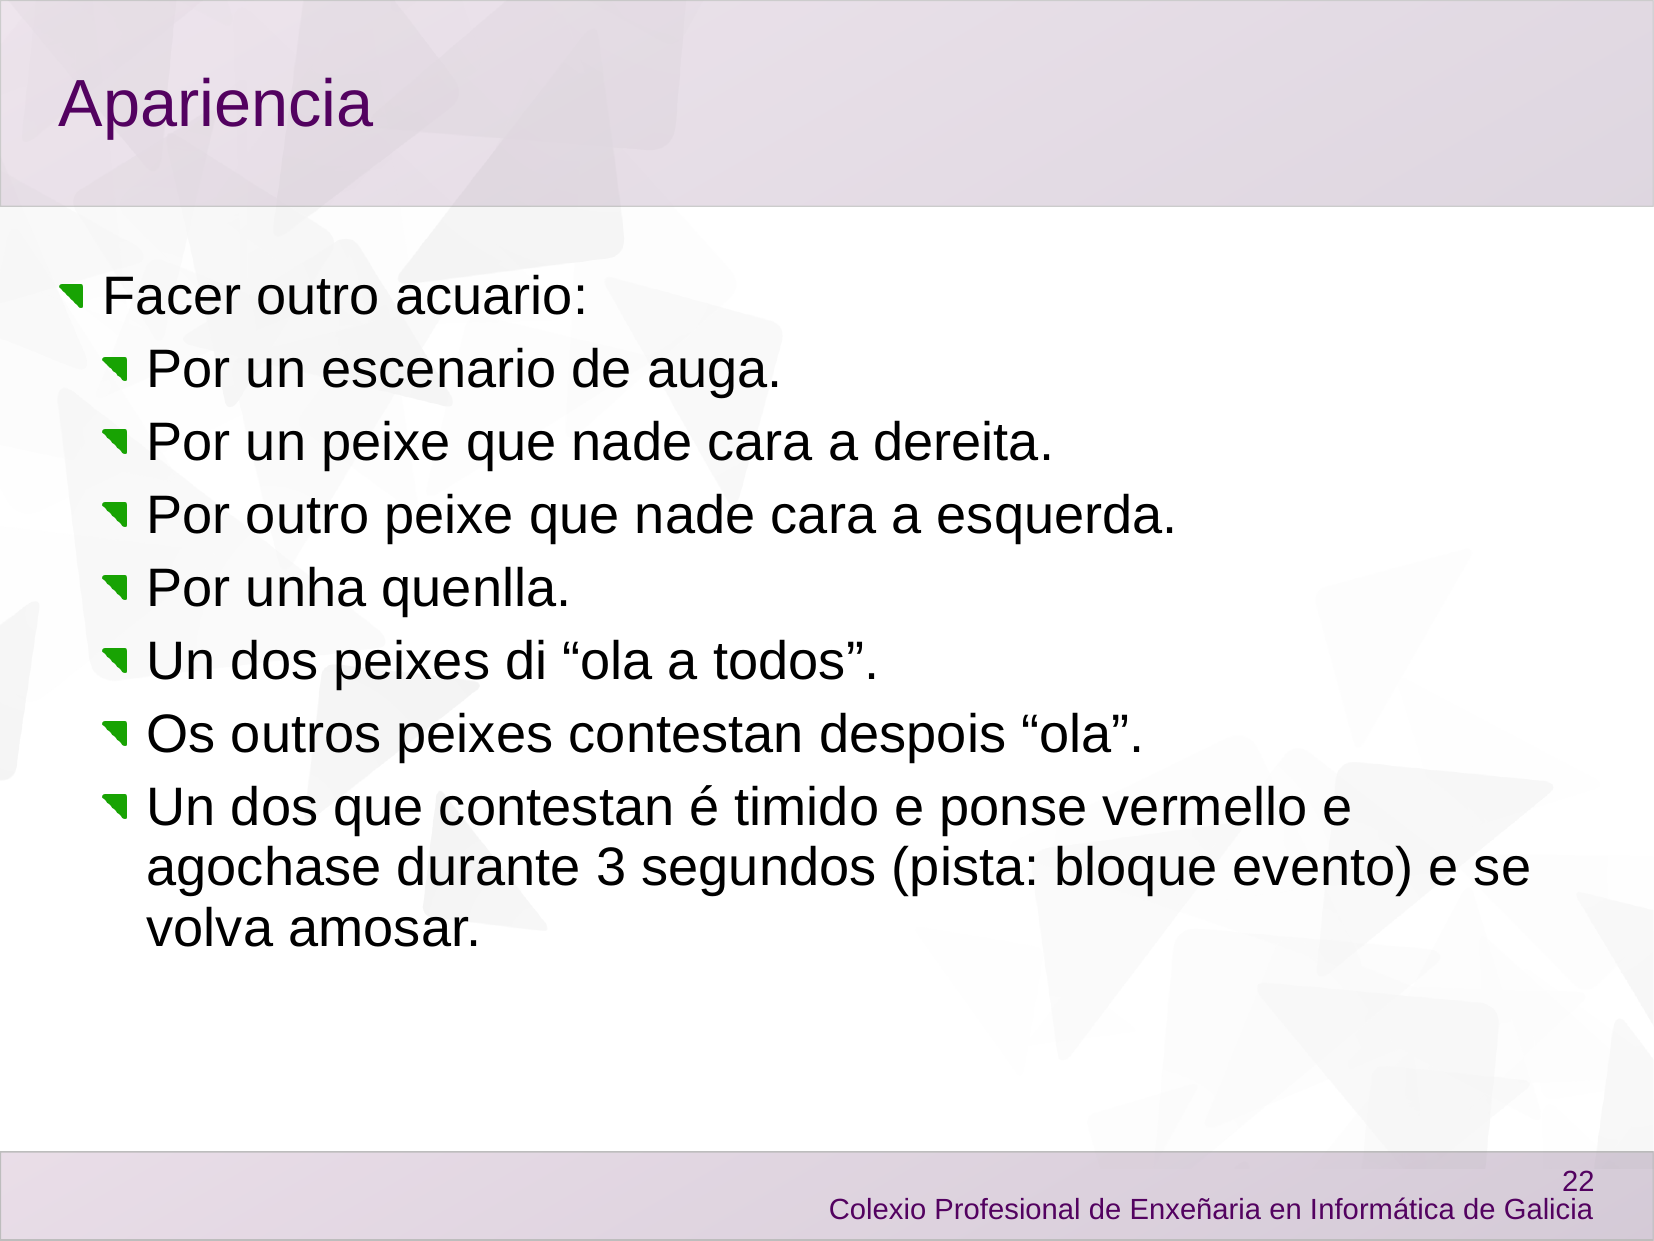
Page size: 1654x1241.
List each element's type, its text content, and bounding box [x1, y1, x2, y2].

list Facer outro acuario: Por un escenario de auga. Por un peixe que nade cara a dereita. Por outro peixe que nade cara a esquerda. Por unha quenlla. Un dos peixes di “ola a todos”. Os outros peixes contestan despois “ola”. Un dos que contestan é timido e ponse vermello e agochase durante 3 segundos (pista: bloque evento) e se volva amosar. [59, 265, 1595, 1034]
picture [0, 0, 783, 931]
title Apariencia [59, 29, 1595, 178]
picture [915, 548, 1654, 1169]
